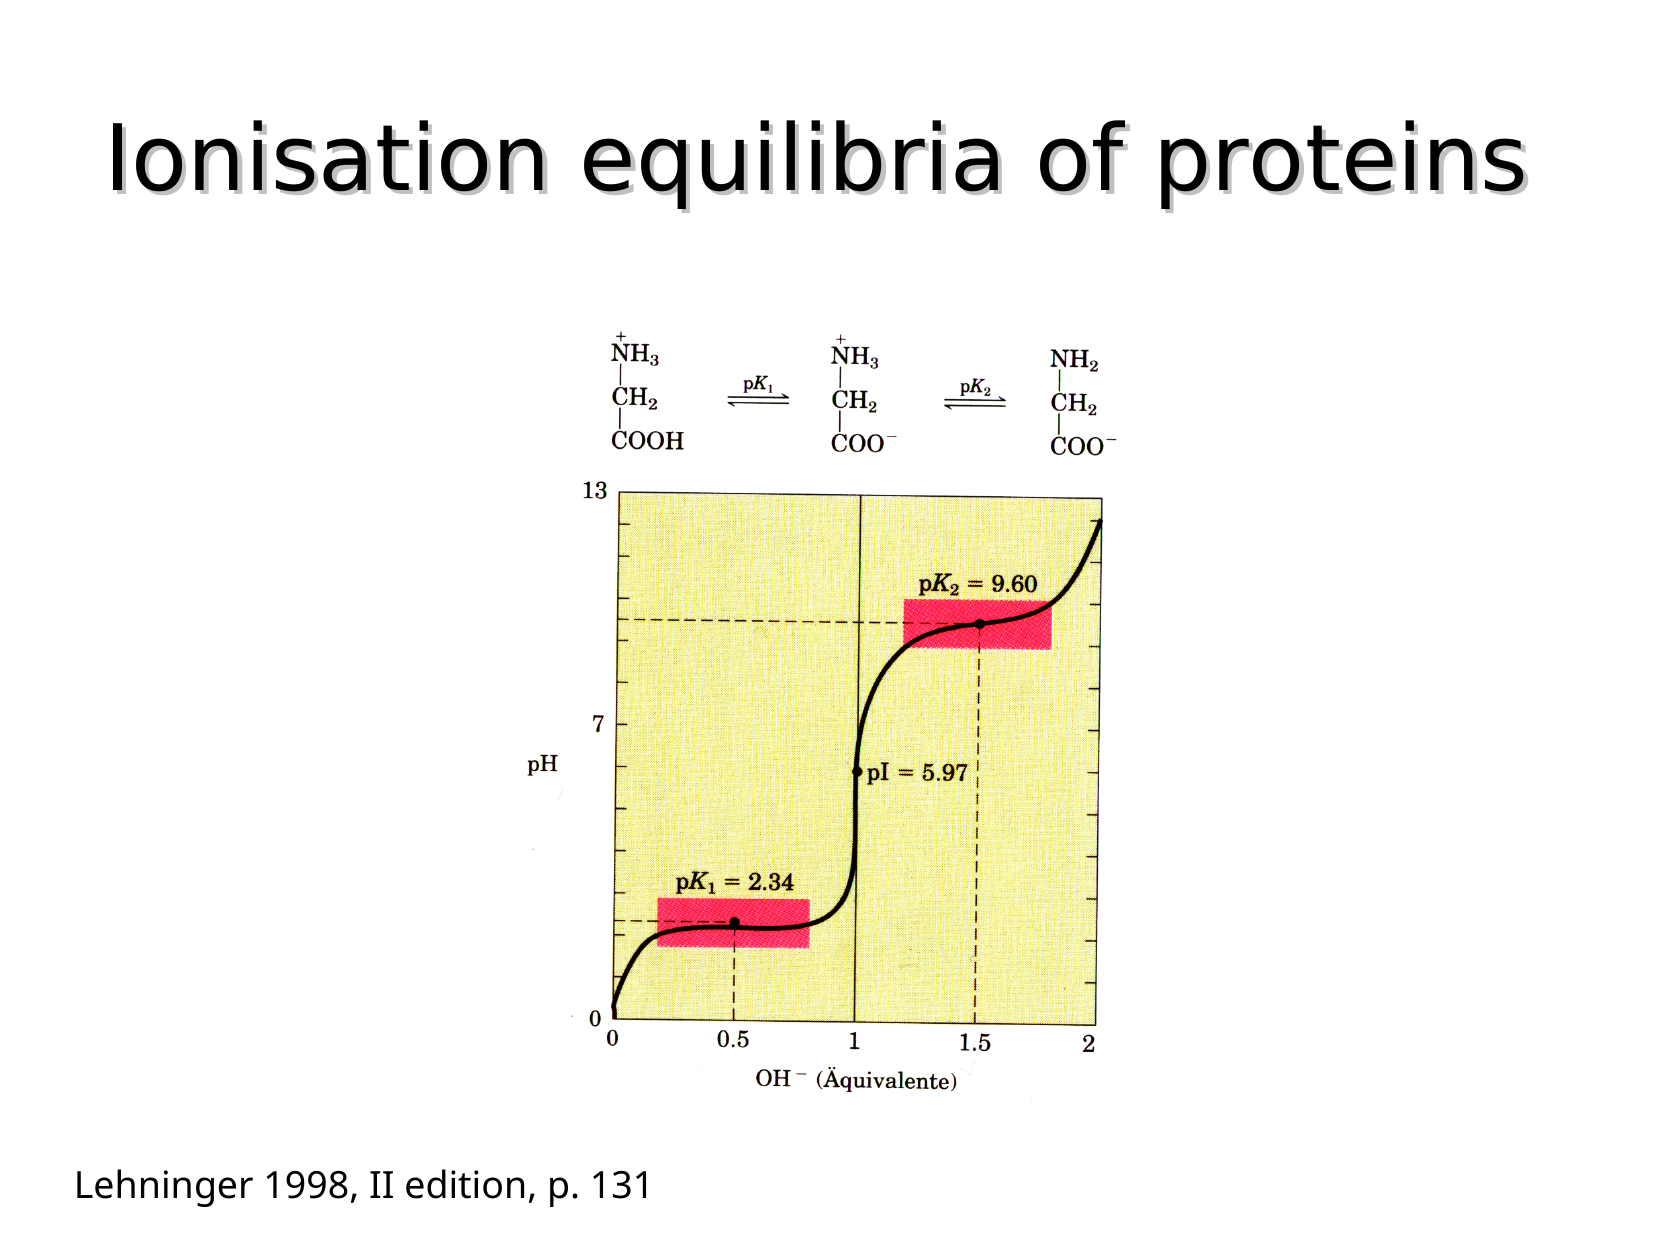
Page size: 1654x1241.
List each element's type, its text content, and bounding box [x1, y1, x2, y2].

title Ionisation equilibria of proteins [73, 51, 1562, 266]
text_box Lehninger 1998, II edition, p. 131 [59, 1151, 798, 1212]
picture [516, 329, 1123, 1108]
